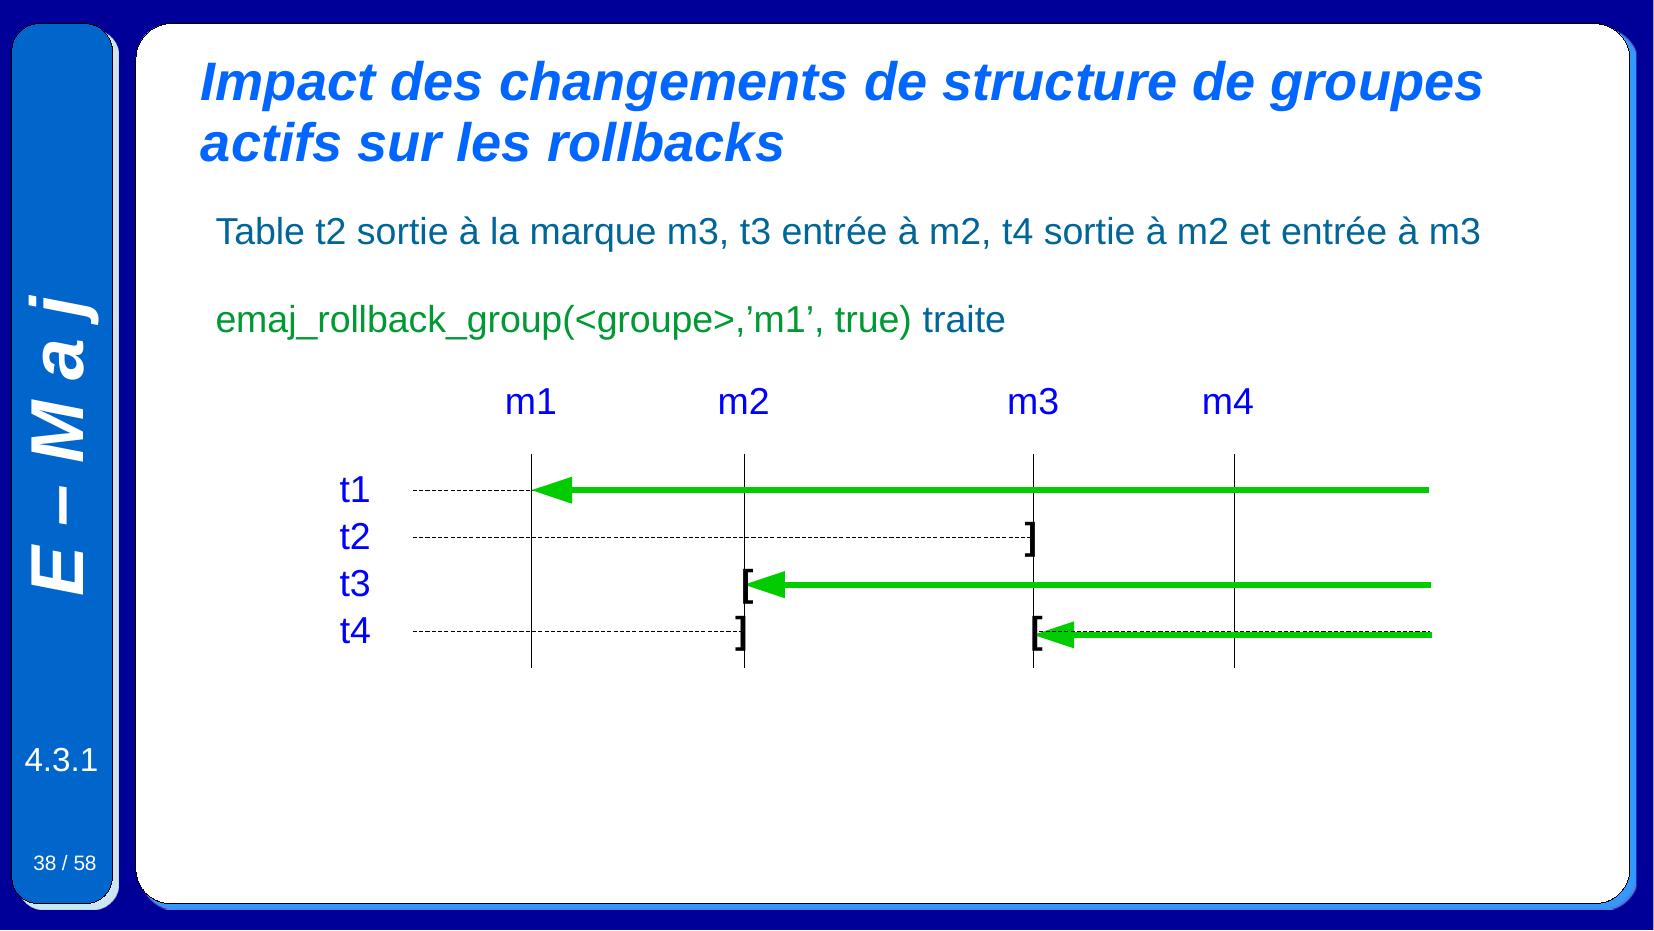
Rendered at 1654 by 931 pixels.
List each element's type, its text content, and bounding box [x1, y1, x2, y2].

text_box t2 [324, 507, 386, 555]
text_box ] [720, 602, 763, 660]
text_box [ [1015, 602, 1058, 660]
title Impact des changements de structure de groupes actifs sur les rollbacks [200, 34, 1575, 191]
text_box t3 [324, 555, 386, 602]
text_box m1 [490, 373, 572, 430]
text_box t4 [324, 602, 386, 660]
text_box m2 [702, 373, 785, 430]
text_box Table t2 sortie à la marque m3, t3 entrée à m2, t4 sortie à m2 et entrée à m3 [200, 203, 1507, 260]
text_box emaj_rollback_group(<groupe>,’m1’, true) traite [200, 291, 1094, 349]
text_box m3 [992, 373, 1074, 430]
text_box [ [726, 555, 769, 612]
text_box ] [1009, 507, 1053, 565]
text_box t1 [324, 460, 386, 507]
text_box m4 [1187, 373, 1269, 430]
